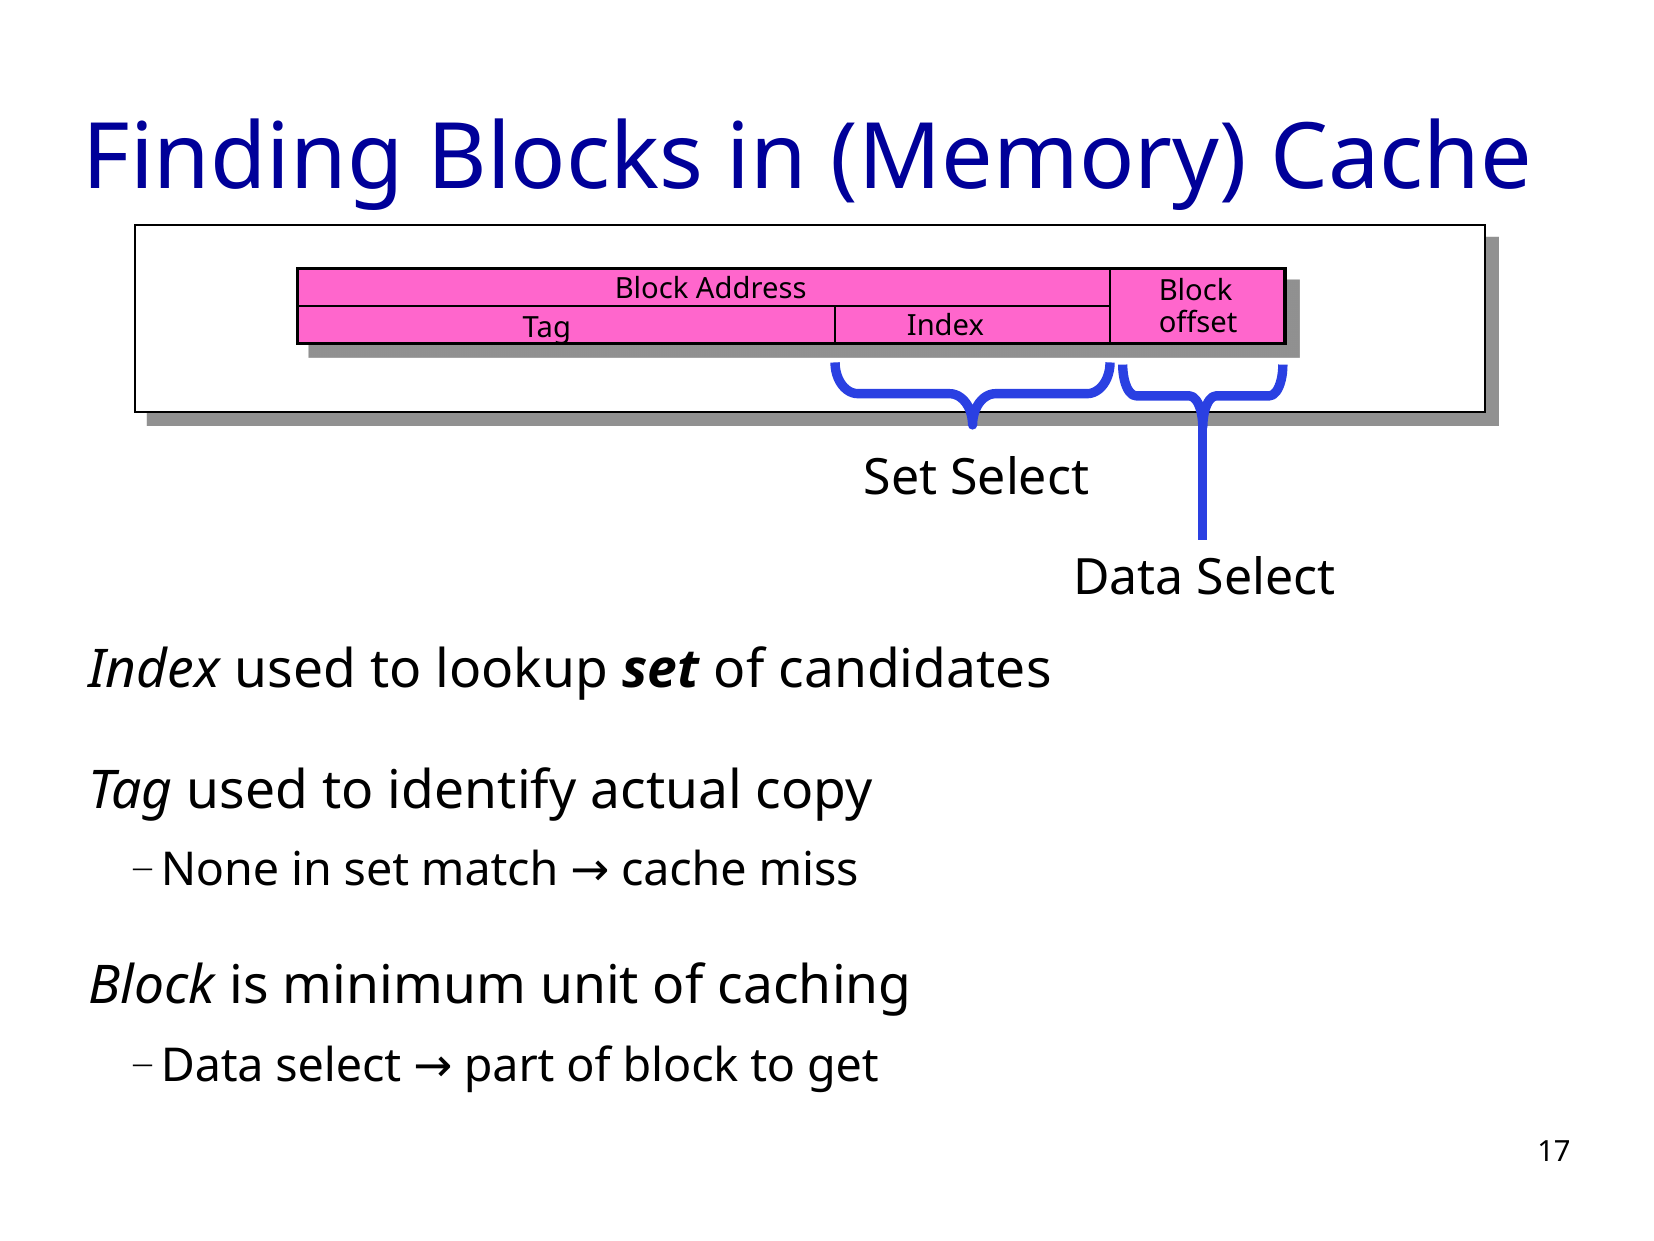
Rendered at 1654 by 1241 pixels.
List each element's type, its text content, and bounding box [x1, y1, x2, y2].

text_box [135, 225, 1485, 413]
text_box Block offset [1144, 268, 1253, 347]
title Finding Blocks in (Memory) Cache [82, 49, 1571, 257]
list Index used to lookup set of candidates Tag used to identify actual copy None in set match → cache miss Block is minimum unit of caching Data select → part of block to get [60, 630, 1571, 1096]
text_box Tag [507, 300, 587, 351]
text_box Set Select [848, 437, 1105, 513]
text_box Data Select [1058, 537, 1351, 613]
text_box Index [892, 298, 1000, 349]
text_box Block Address [599, 262, 822, 313]
